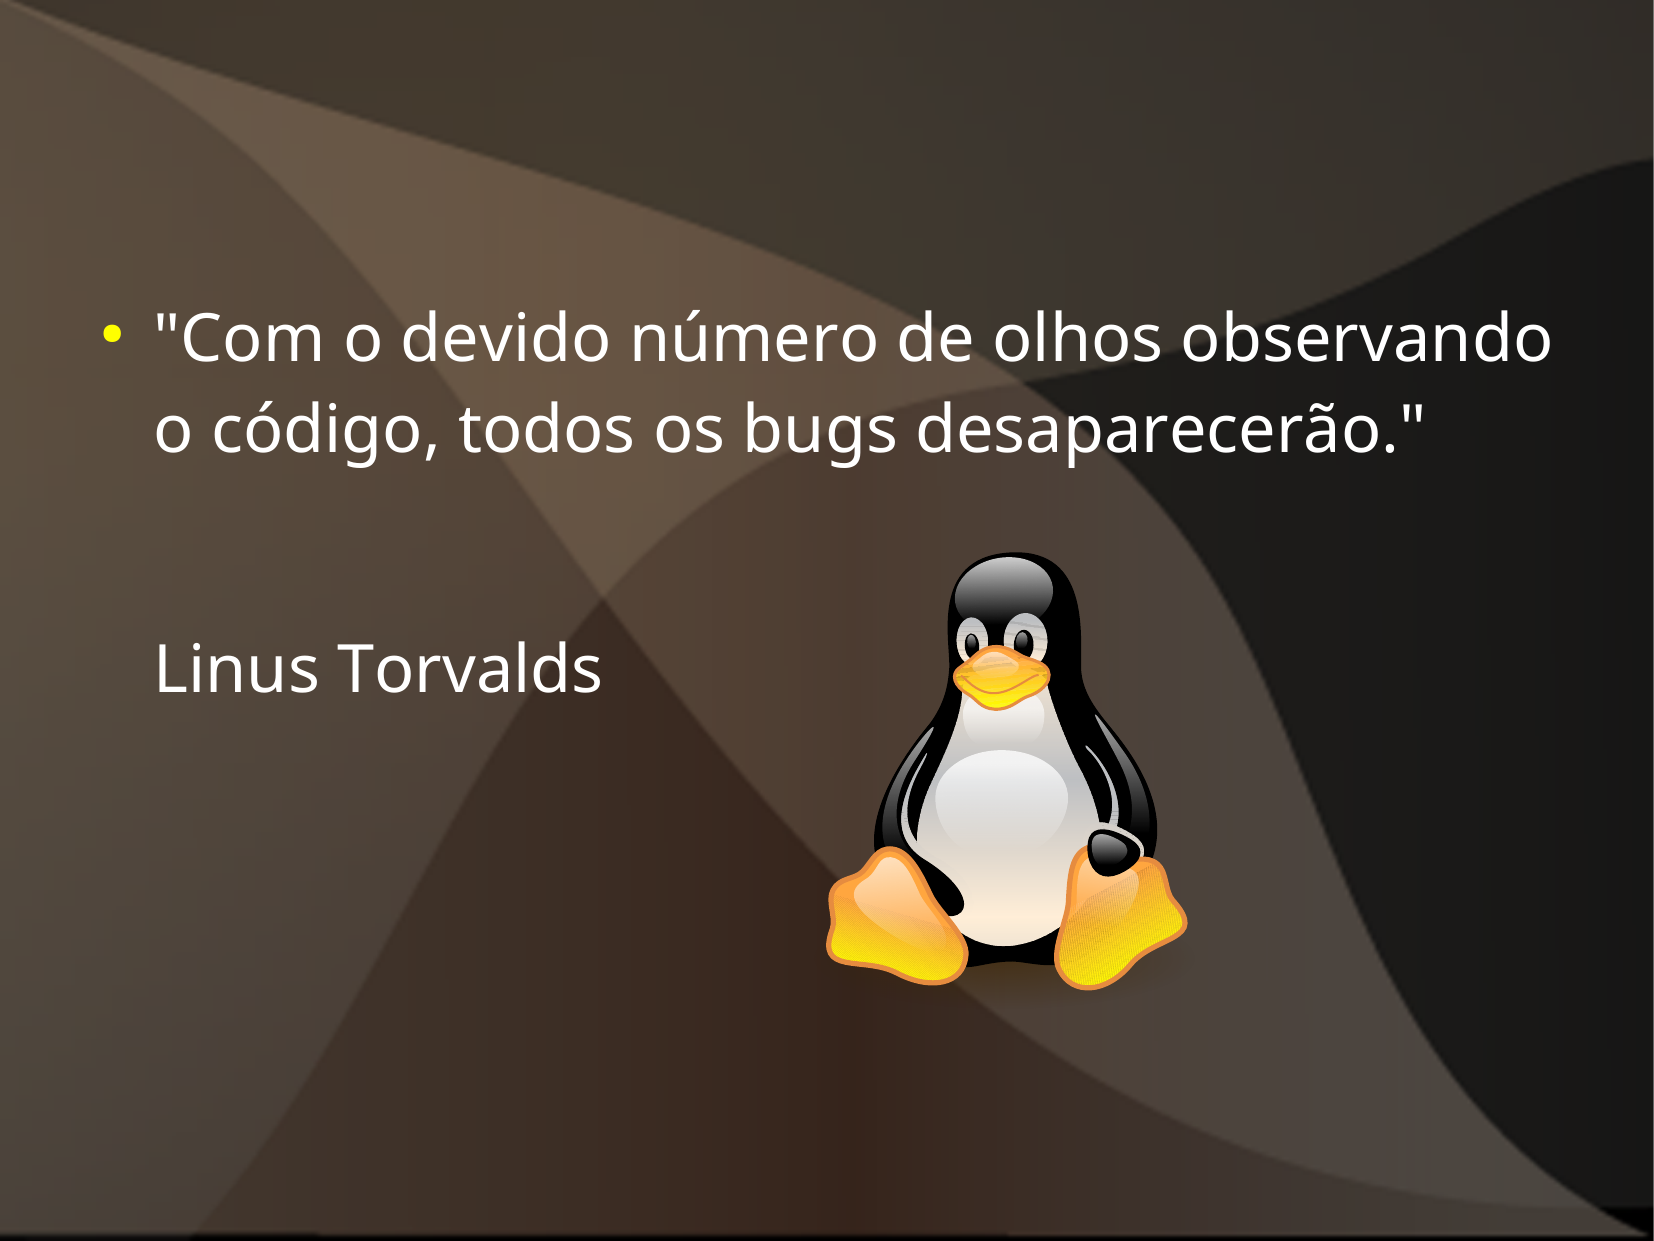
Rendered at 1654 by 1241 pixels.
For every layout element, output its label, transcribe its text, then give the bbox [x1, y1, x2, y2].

list "Com o devido número de olhos observando o código, todos os bugs desaparecerão." Linus Torvalds [82, 290, 1571, 1010]
picture [0, 0, 1654, 1241]
